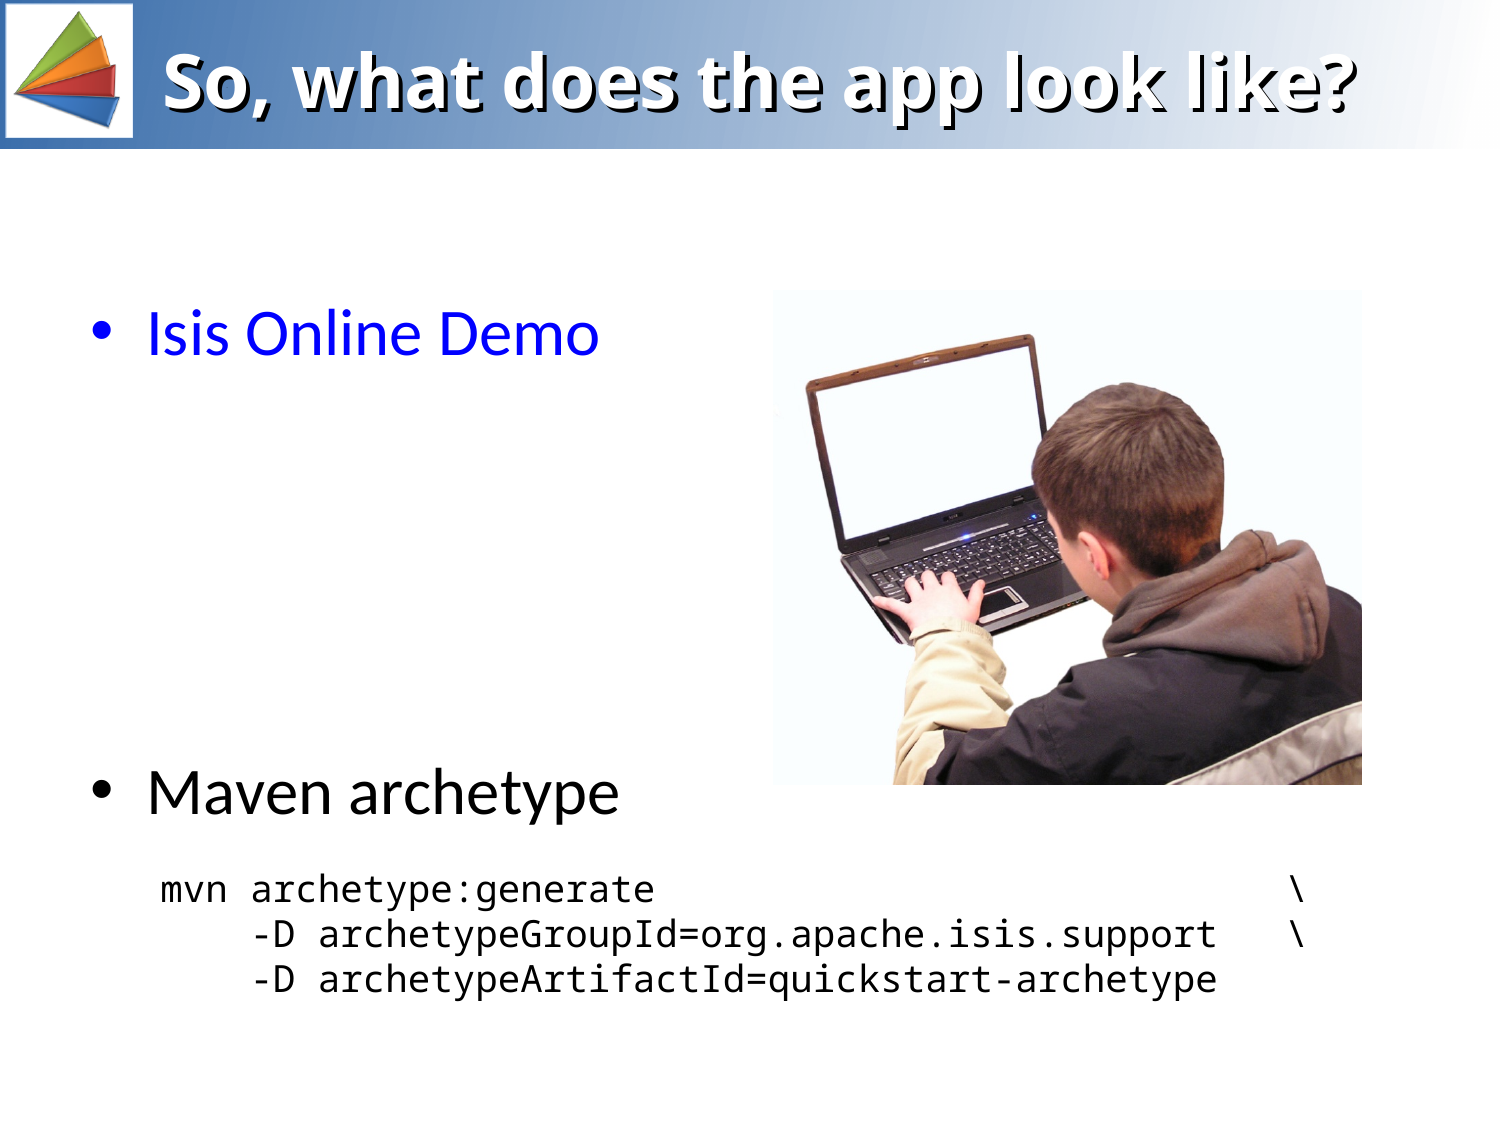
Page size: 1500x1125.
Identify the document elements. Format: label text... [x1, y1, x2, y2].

text_box mvn archetype:generate \ -D archetypeGroupId=org.apache.isis.support \ -D archetypeArtifactId=quickstart-archetype [145, 857, 1323, 1009]
list Isis Online Demo Maven archetype [75, 184, 1426, 1005]
title So, what does the app look like? [147, 19, 1500, 138]
picture [773, 290, 1362, 785]
picture [0, 0, 1500, 149]
